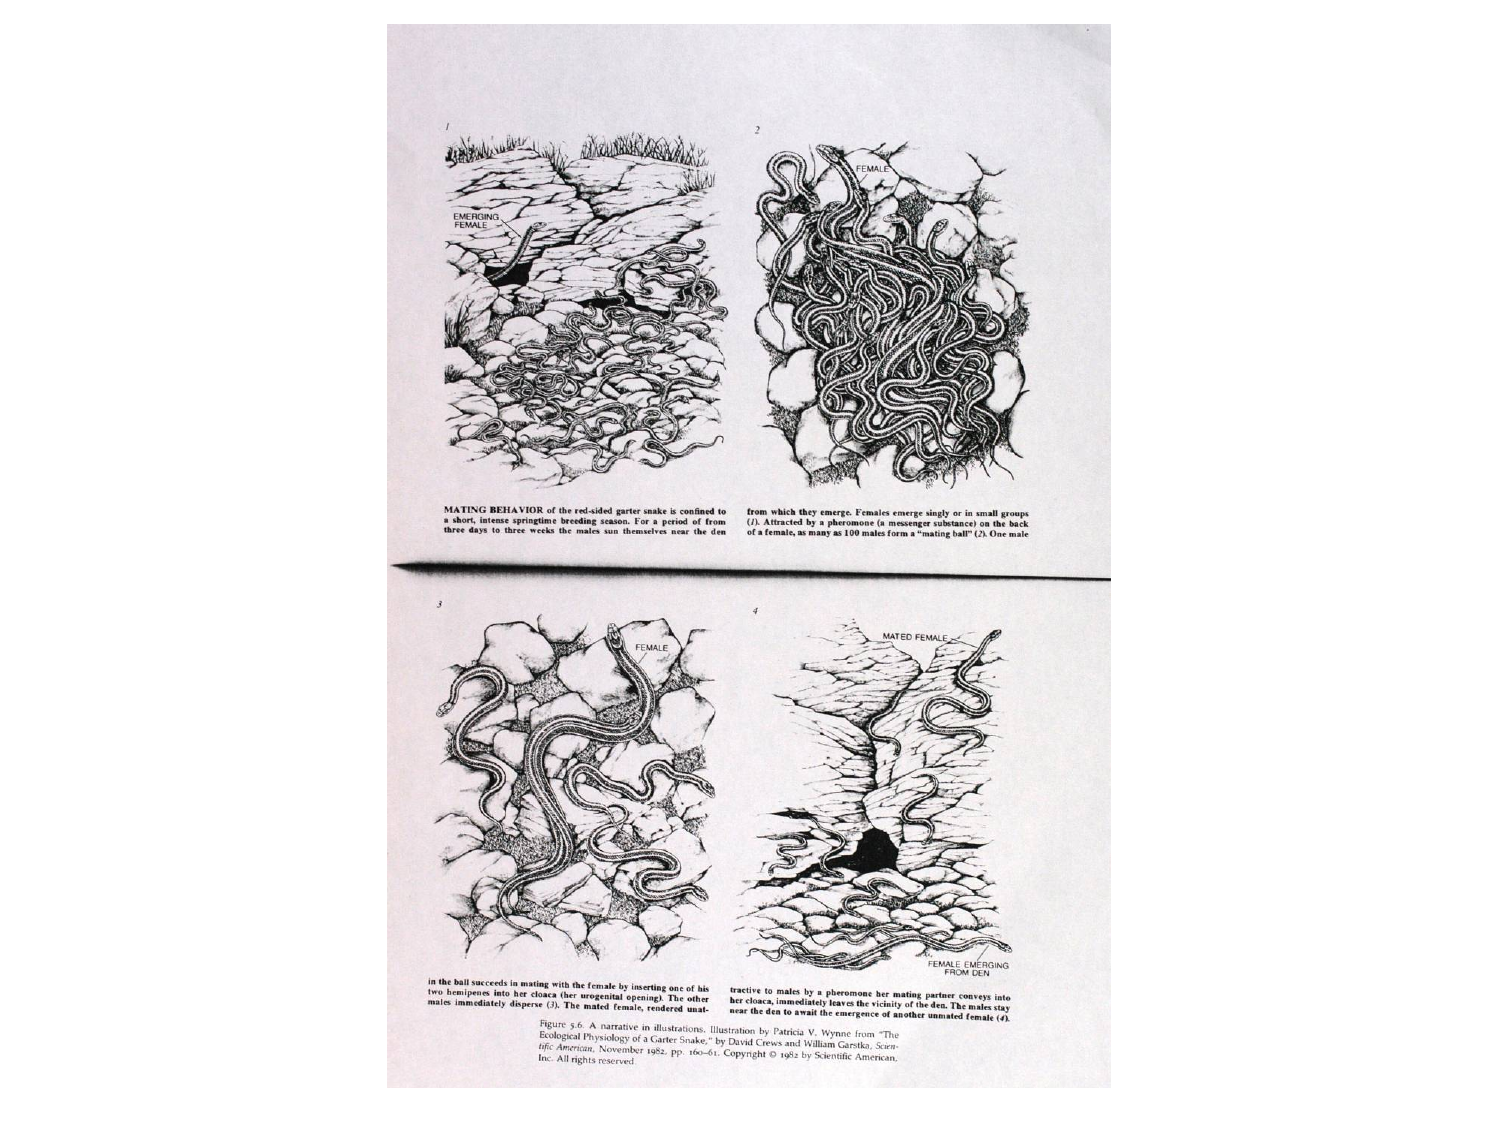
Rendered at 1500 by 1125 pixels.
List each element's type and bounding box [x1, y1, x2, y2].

picture [387, 24, 1111, 1088]
